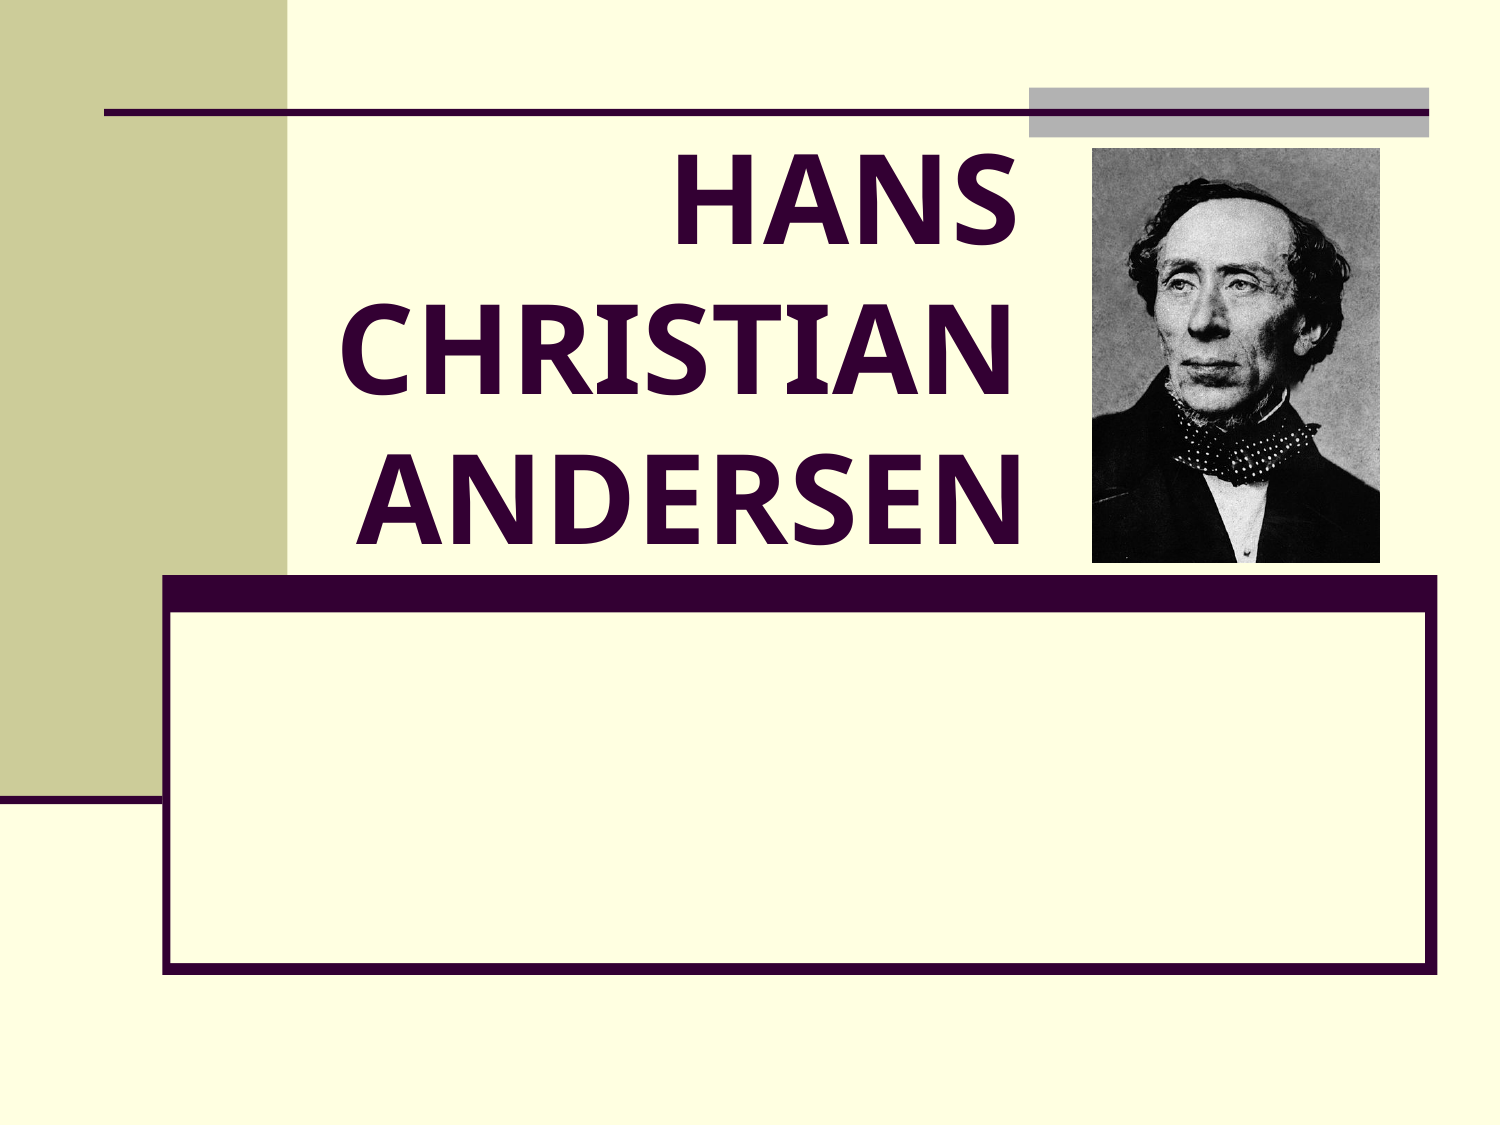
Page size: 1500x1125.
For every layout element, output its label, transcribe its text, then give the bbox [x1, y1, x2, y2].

picture [1092, 148, 1380, 563]
title HANS CHRISTIAN ANDERSEN [0, 278, 1069, 520]
